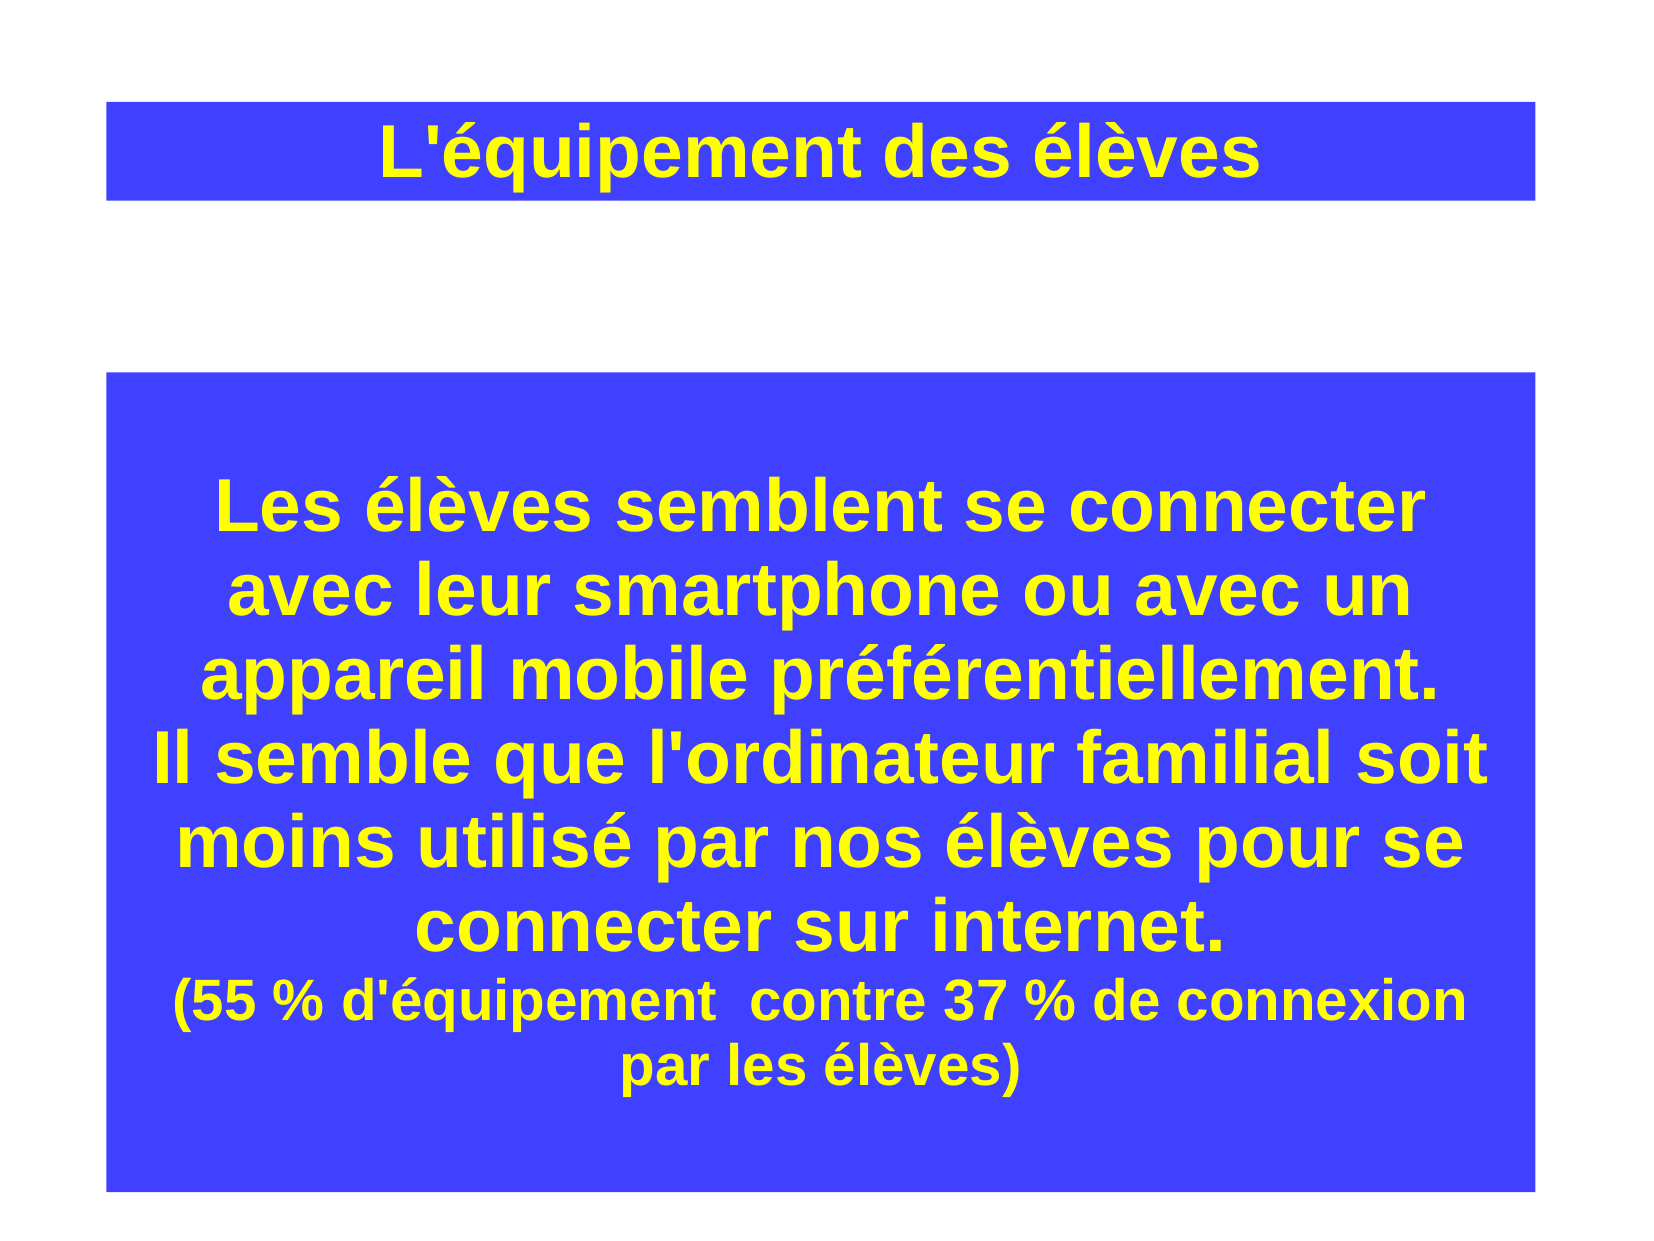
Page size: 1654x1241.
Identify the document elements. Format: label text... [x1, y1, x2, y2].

text_box L'équipement des élèves [106, 101, 1536, 201]
text_box Les élèves semblent se connecter avec leur smartphone ou avec un appareil mobile préférentiellement. Il semble que l'ordinateur familial soit moins utilisé par nos élèves pour se connecter sur internet. (55 % d'équipement contre 37 % de connexion par les élèves) [106, 372, 1536, 1193]
